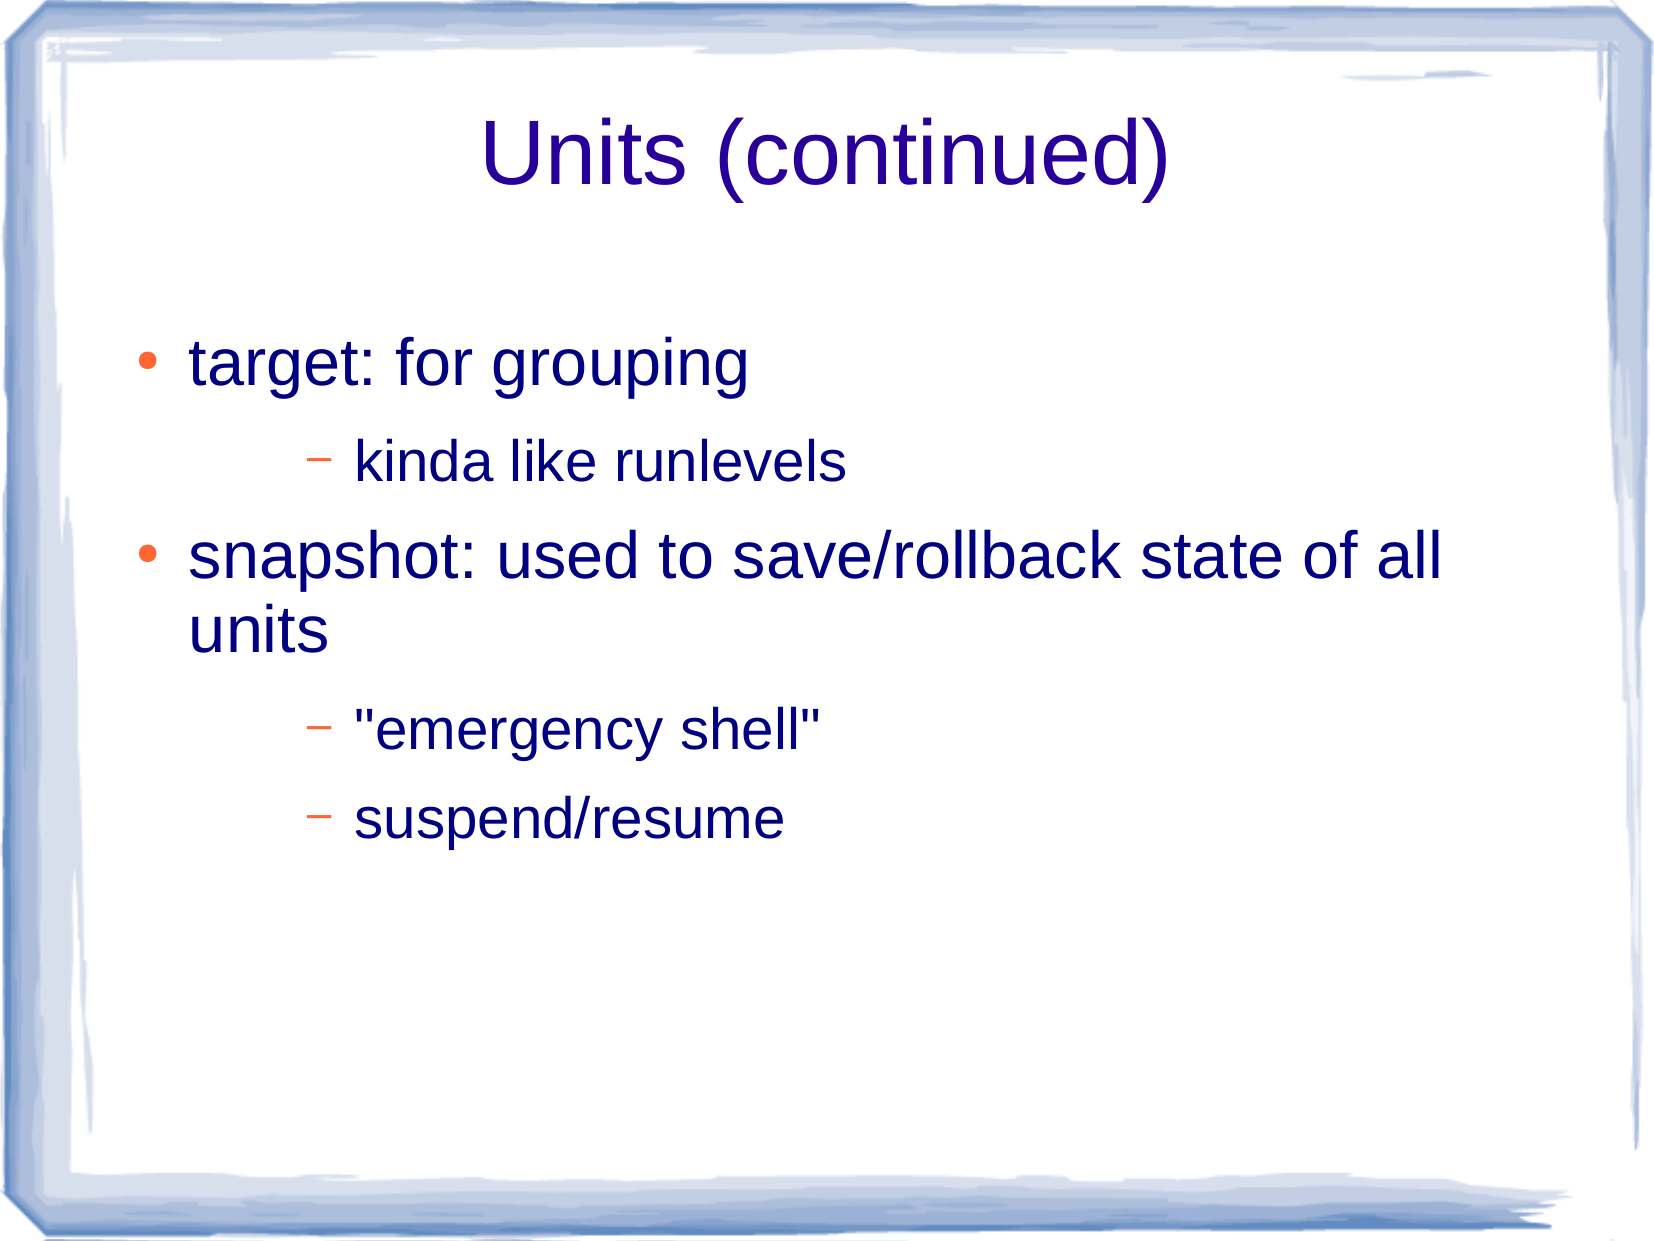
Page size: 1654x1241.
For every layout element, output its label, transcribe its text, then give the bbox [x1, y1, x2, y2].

list target: for grouping kinda like runlevels snapshot: used to save/rollback state of all units "emergency shell" suspend/resume [118, 324, 1571, 990]
picture [0, 0, 1654, 1241]
title Units (continued) [82, 56, 1571, 250]
